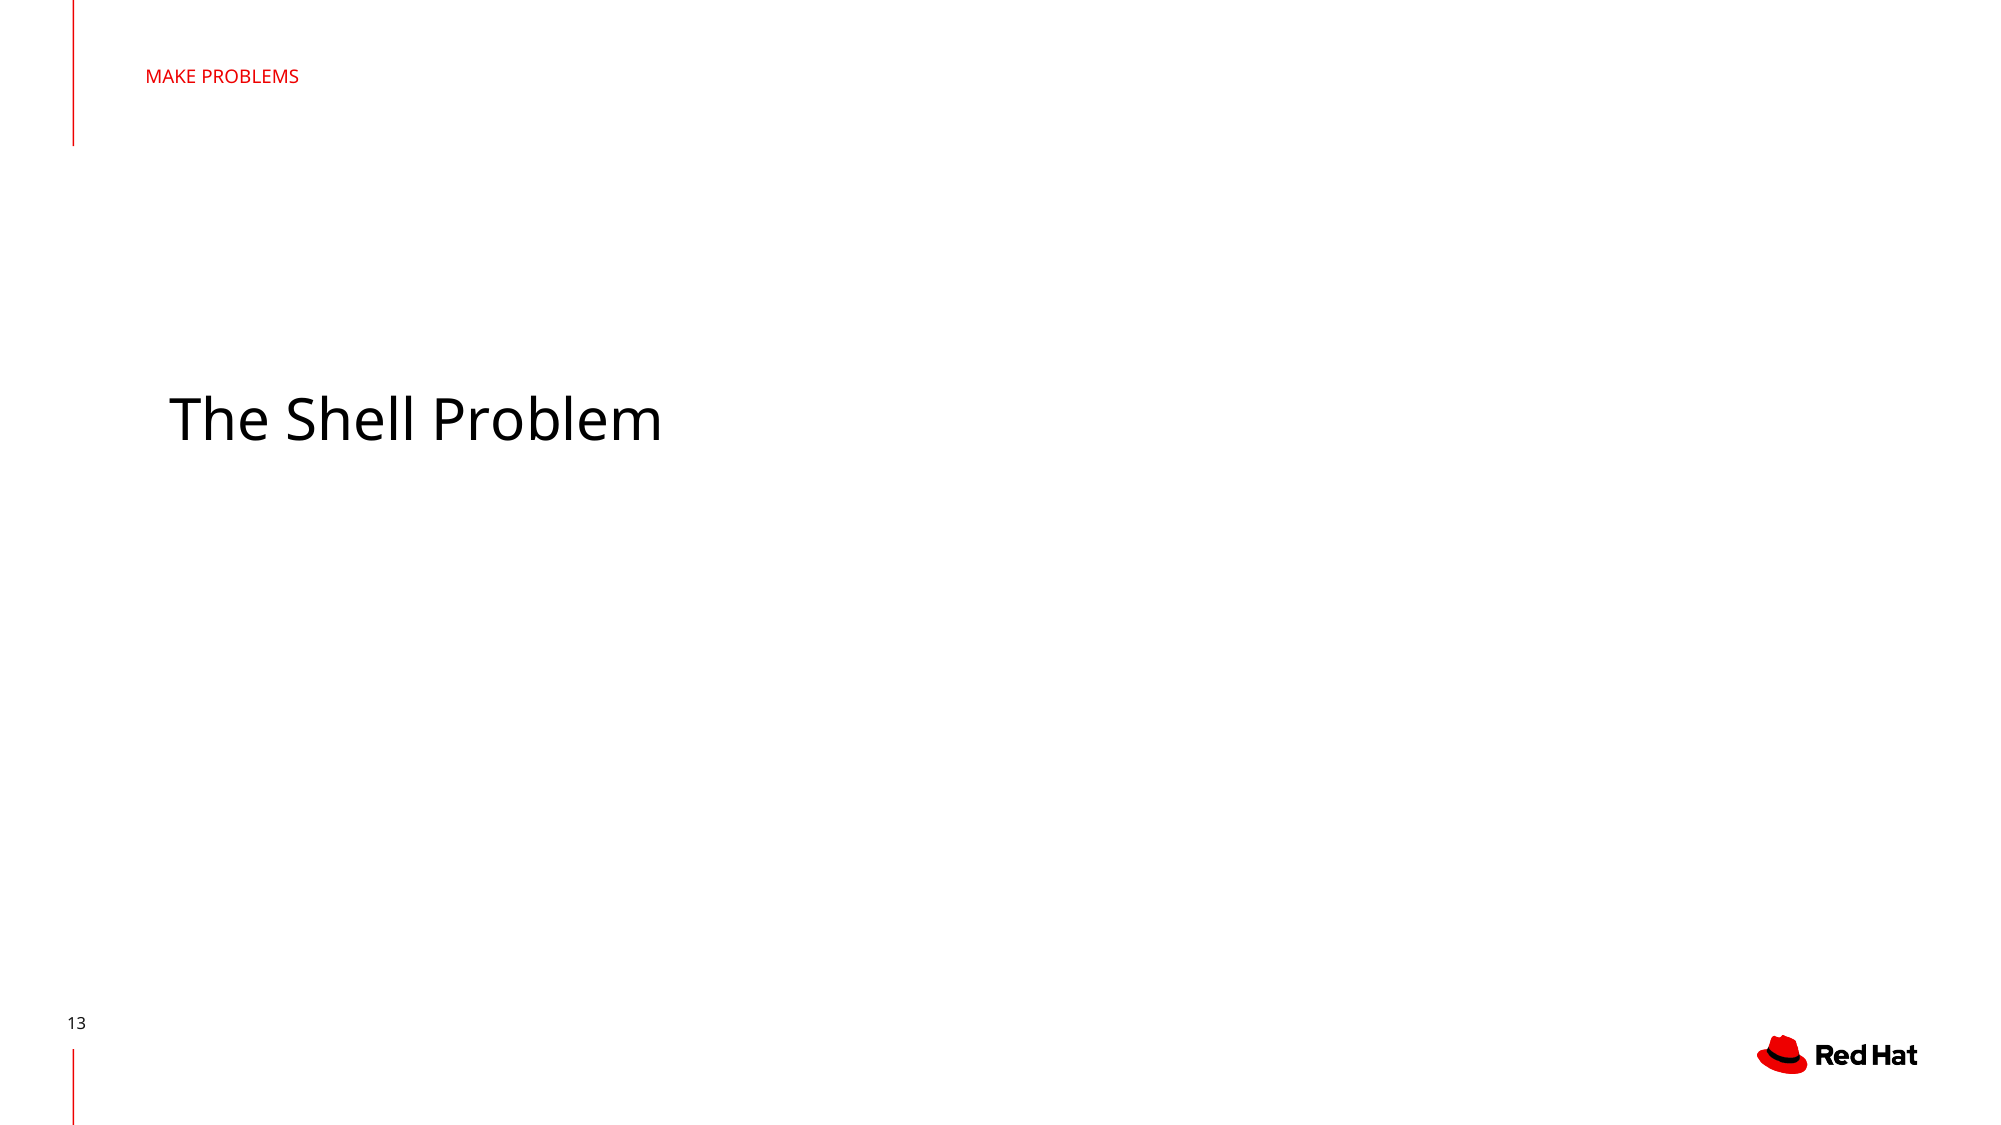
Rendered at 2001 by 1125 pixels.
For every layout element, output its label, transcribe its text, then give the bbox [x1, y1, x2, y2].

text_box MAKE PROBLEMS [73, 9, 918, 144]
picture [1757, 1035, 1918, 1074]
text_box The Shell Problem [154, 235, 1807, 460]
